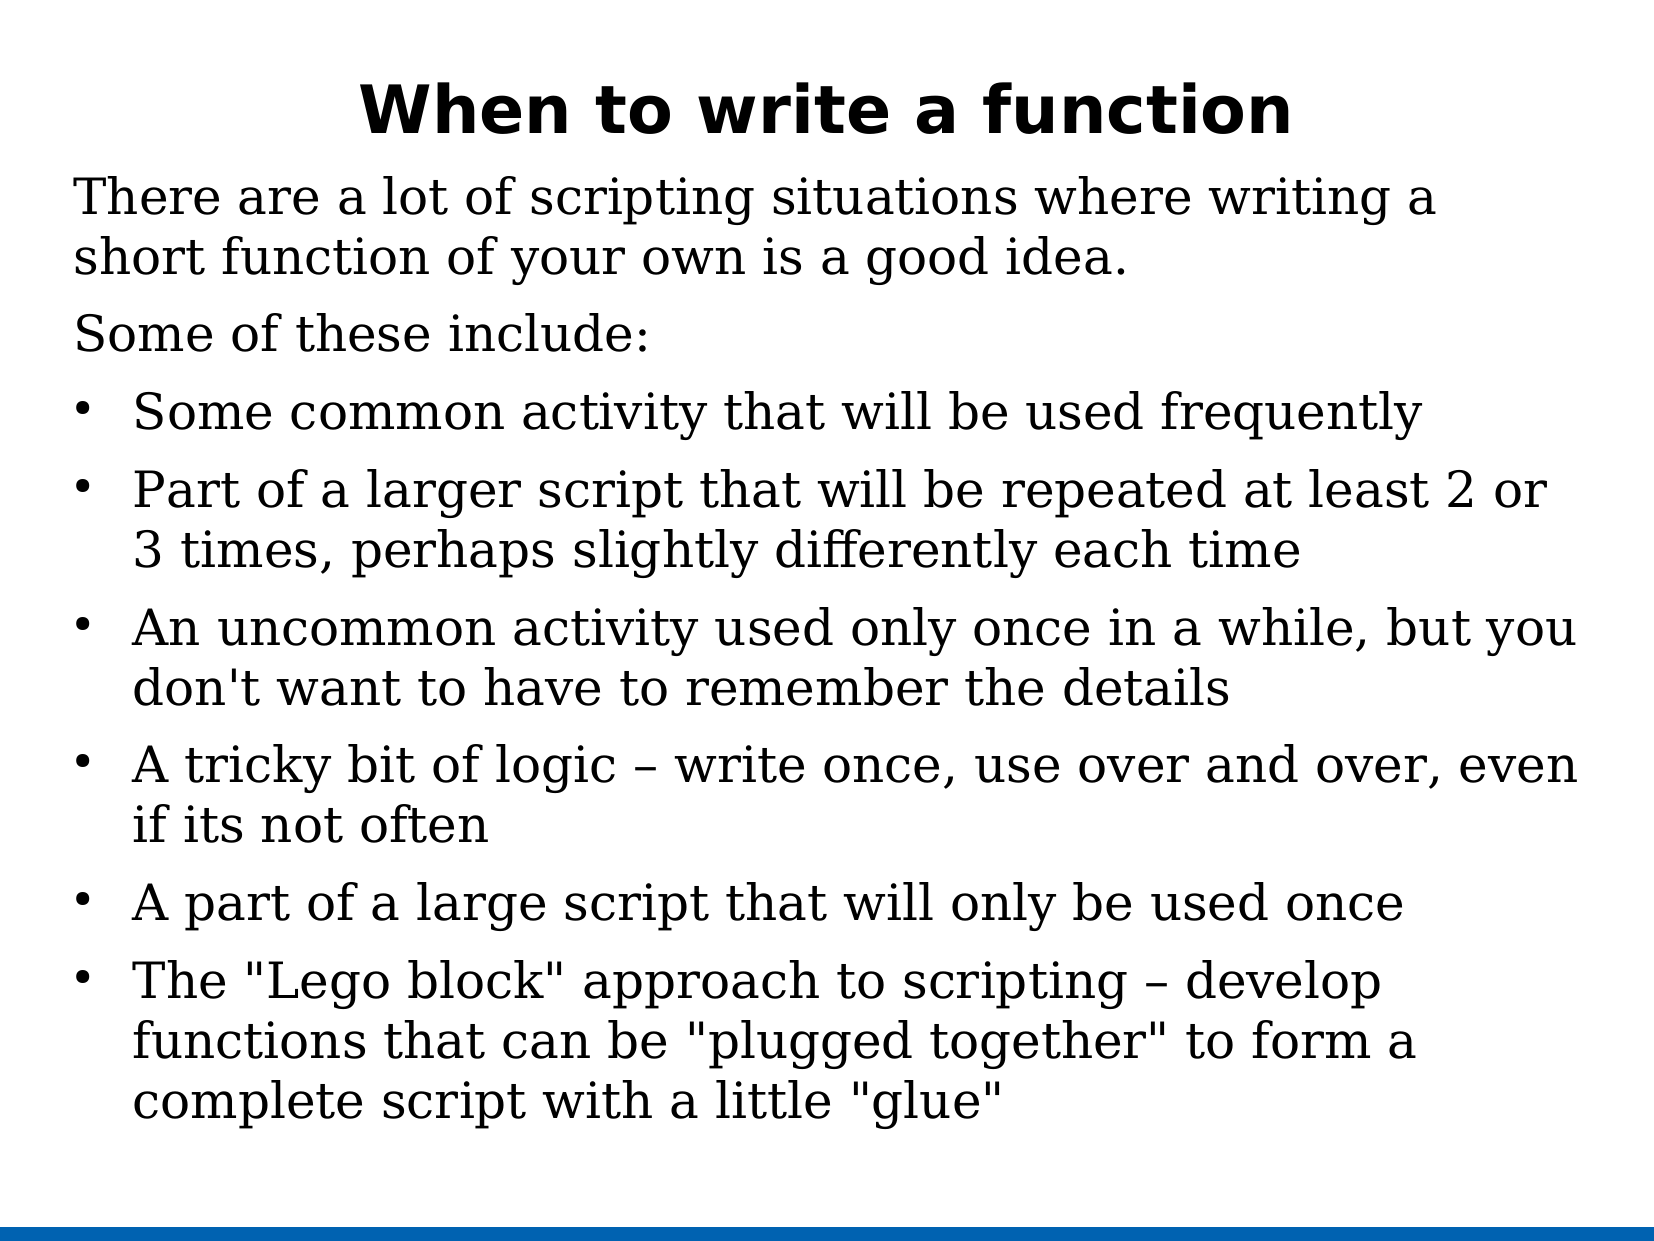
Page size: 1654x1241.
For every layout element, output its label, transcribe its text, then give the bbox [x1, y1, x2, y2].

text_box When to write a function There are a lot of scripting situations where writing a short function of your own is a good idea. Some of these include: Some common activity that will be used frequently Part of a larger script that will be repeated at least 2 or 3 times, perhaps slightly differently each time An uncommon activity used only once in a while, but you don't want to have to remember the details A tricky bit of logic – write once, use over and over, even if its not often A part of a large script that will only be used once The "Lego block" approach to scripting – develop functions that can be "plugged together" to form a complete script with a little "glue" [59, 59, 1595, 1136]
